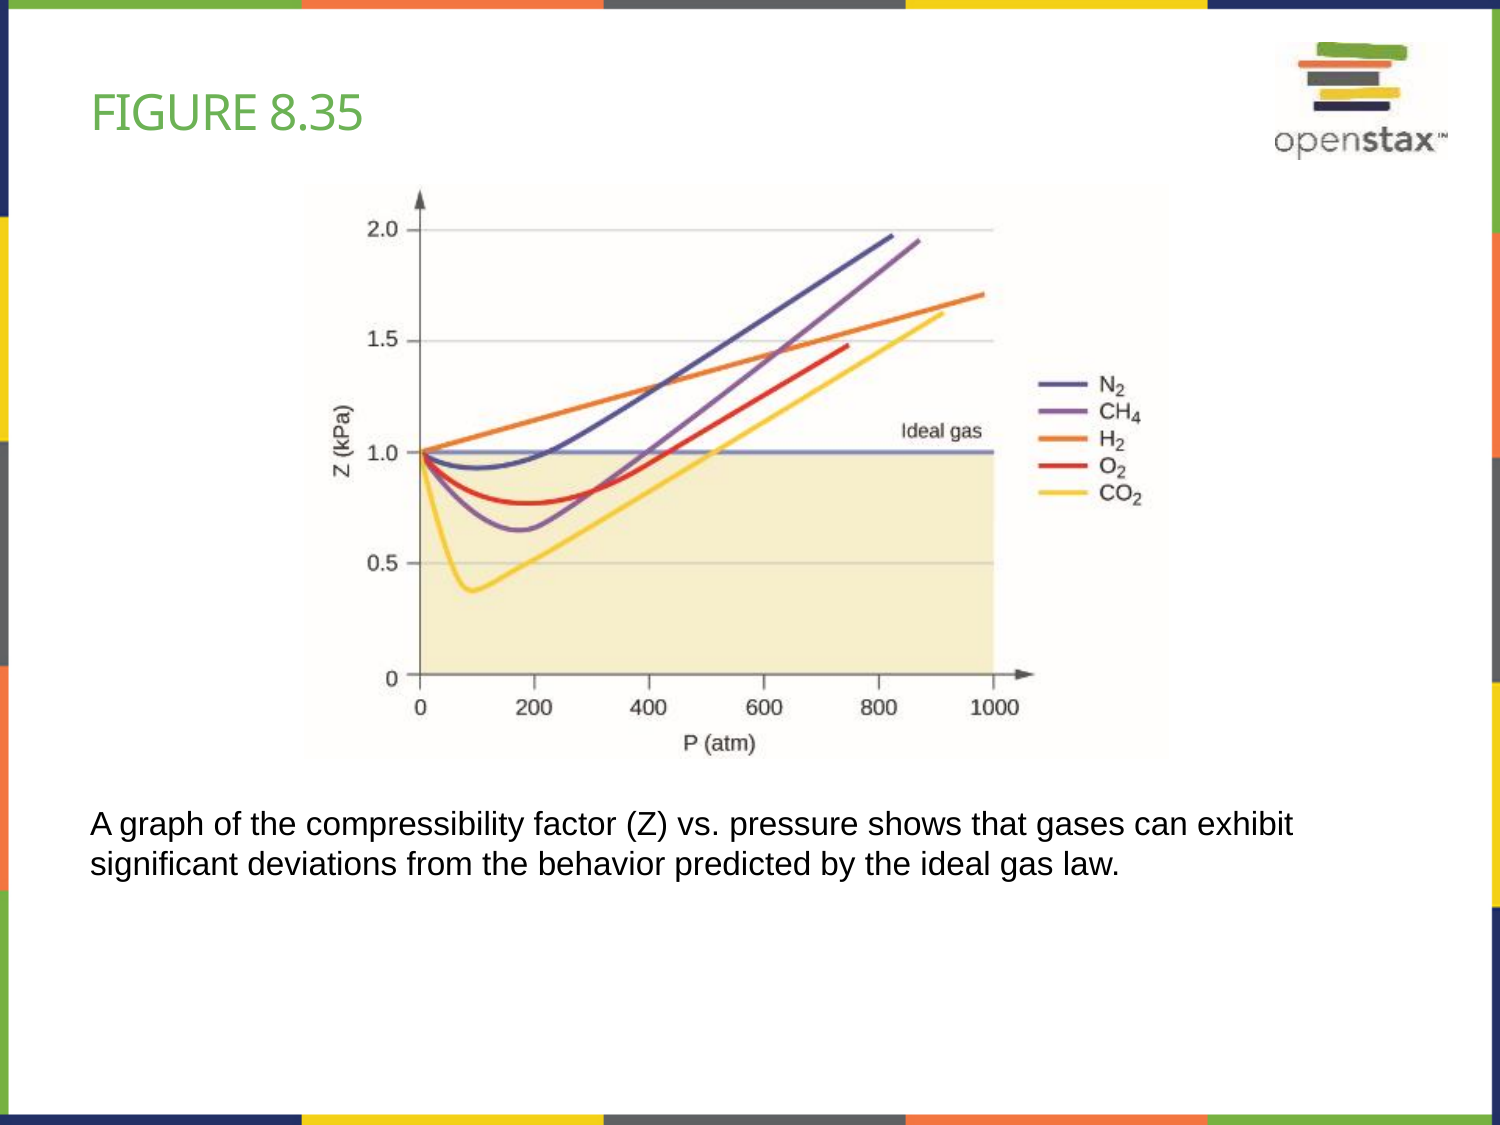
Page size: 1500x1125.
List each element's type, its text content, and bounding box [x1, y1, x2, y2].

picture [0, 0, 1500, 1125]
list A graph of the compressibility factor (Z) vs. pressure shows that gases can exhibit significant deviations from the behavior predicted by the ideal gas law. [75, 794, 1398, 986]
title Figure 8.35 [75, 39, 1398, 148]
